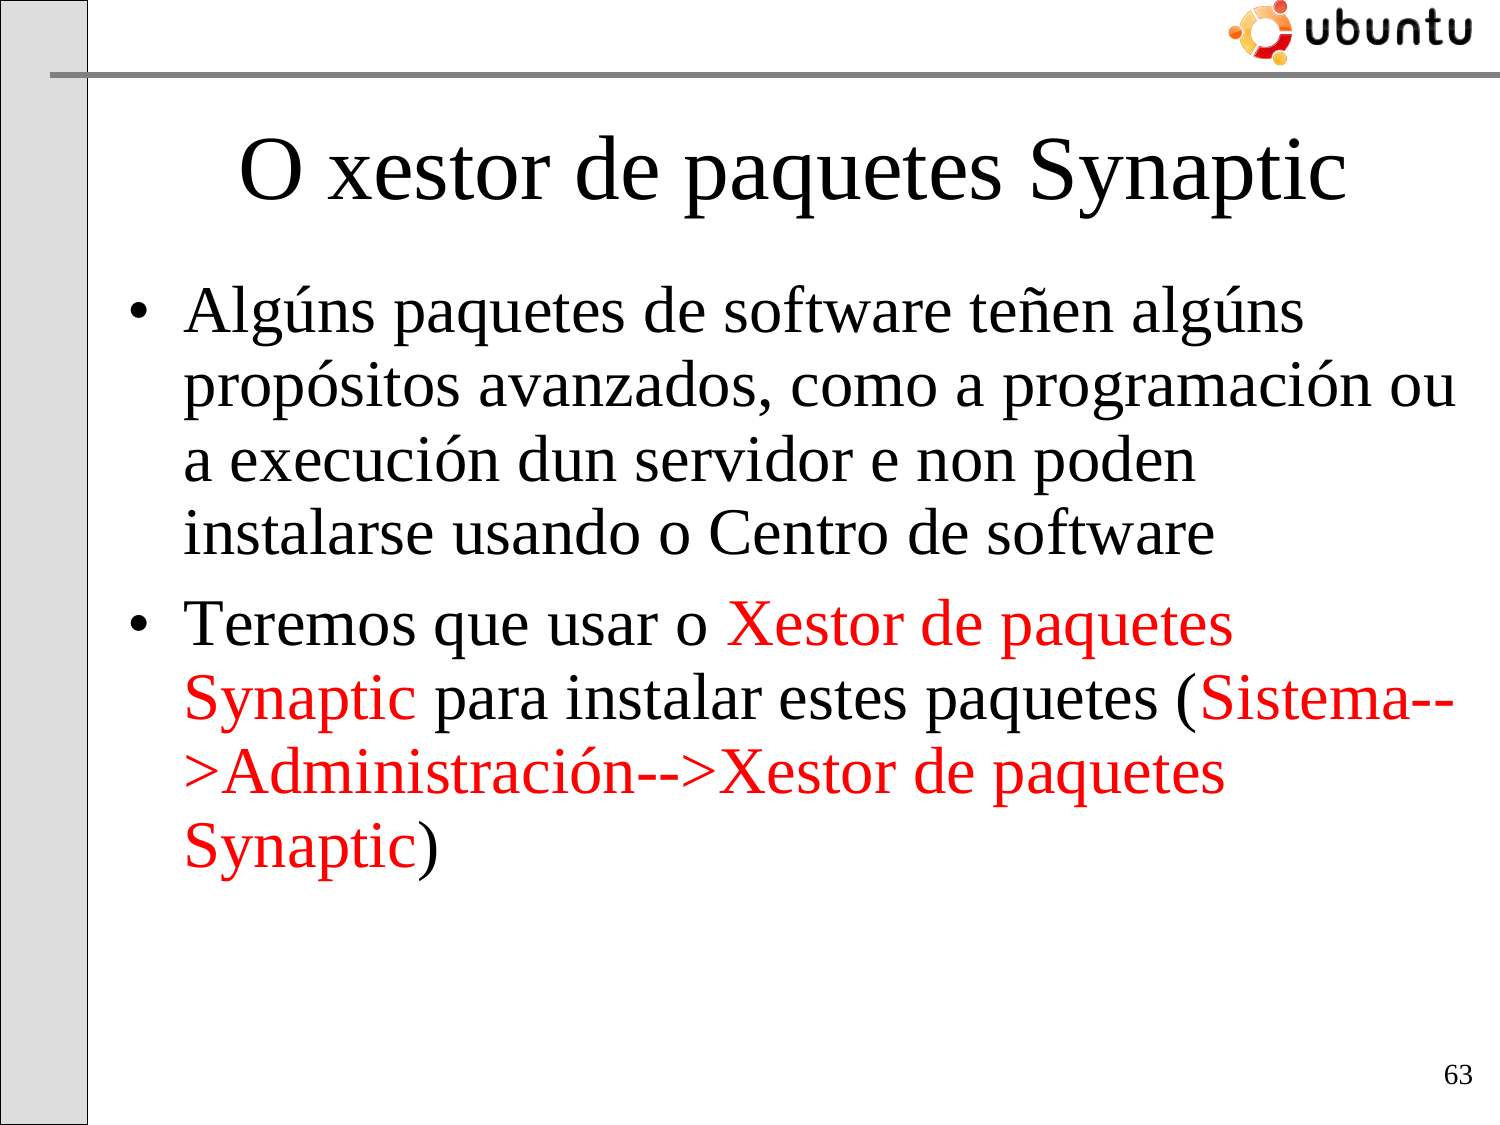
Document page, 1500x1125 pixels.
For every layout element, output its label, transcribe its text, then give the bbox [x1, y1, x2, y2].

list Algúns paquetes de software teñen algúns propósitos avanzados, como a programación ou a execución dun servidor e non poden instalarse usando o Centro de software Teremos que usar o Xestor de paquetes Synaptic para instalar estes paquetes (Sistema-->Administración-->Xestor de paquetes Synaptic) [112, 265, 1477, 1125]
picture [1221, 0, 1483, 71]
title O xestor de paquetes Synaptic [112, 99, 1477, 237]
